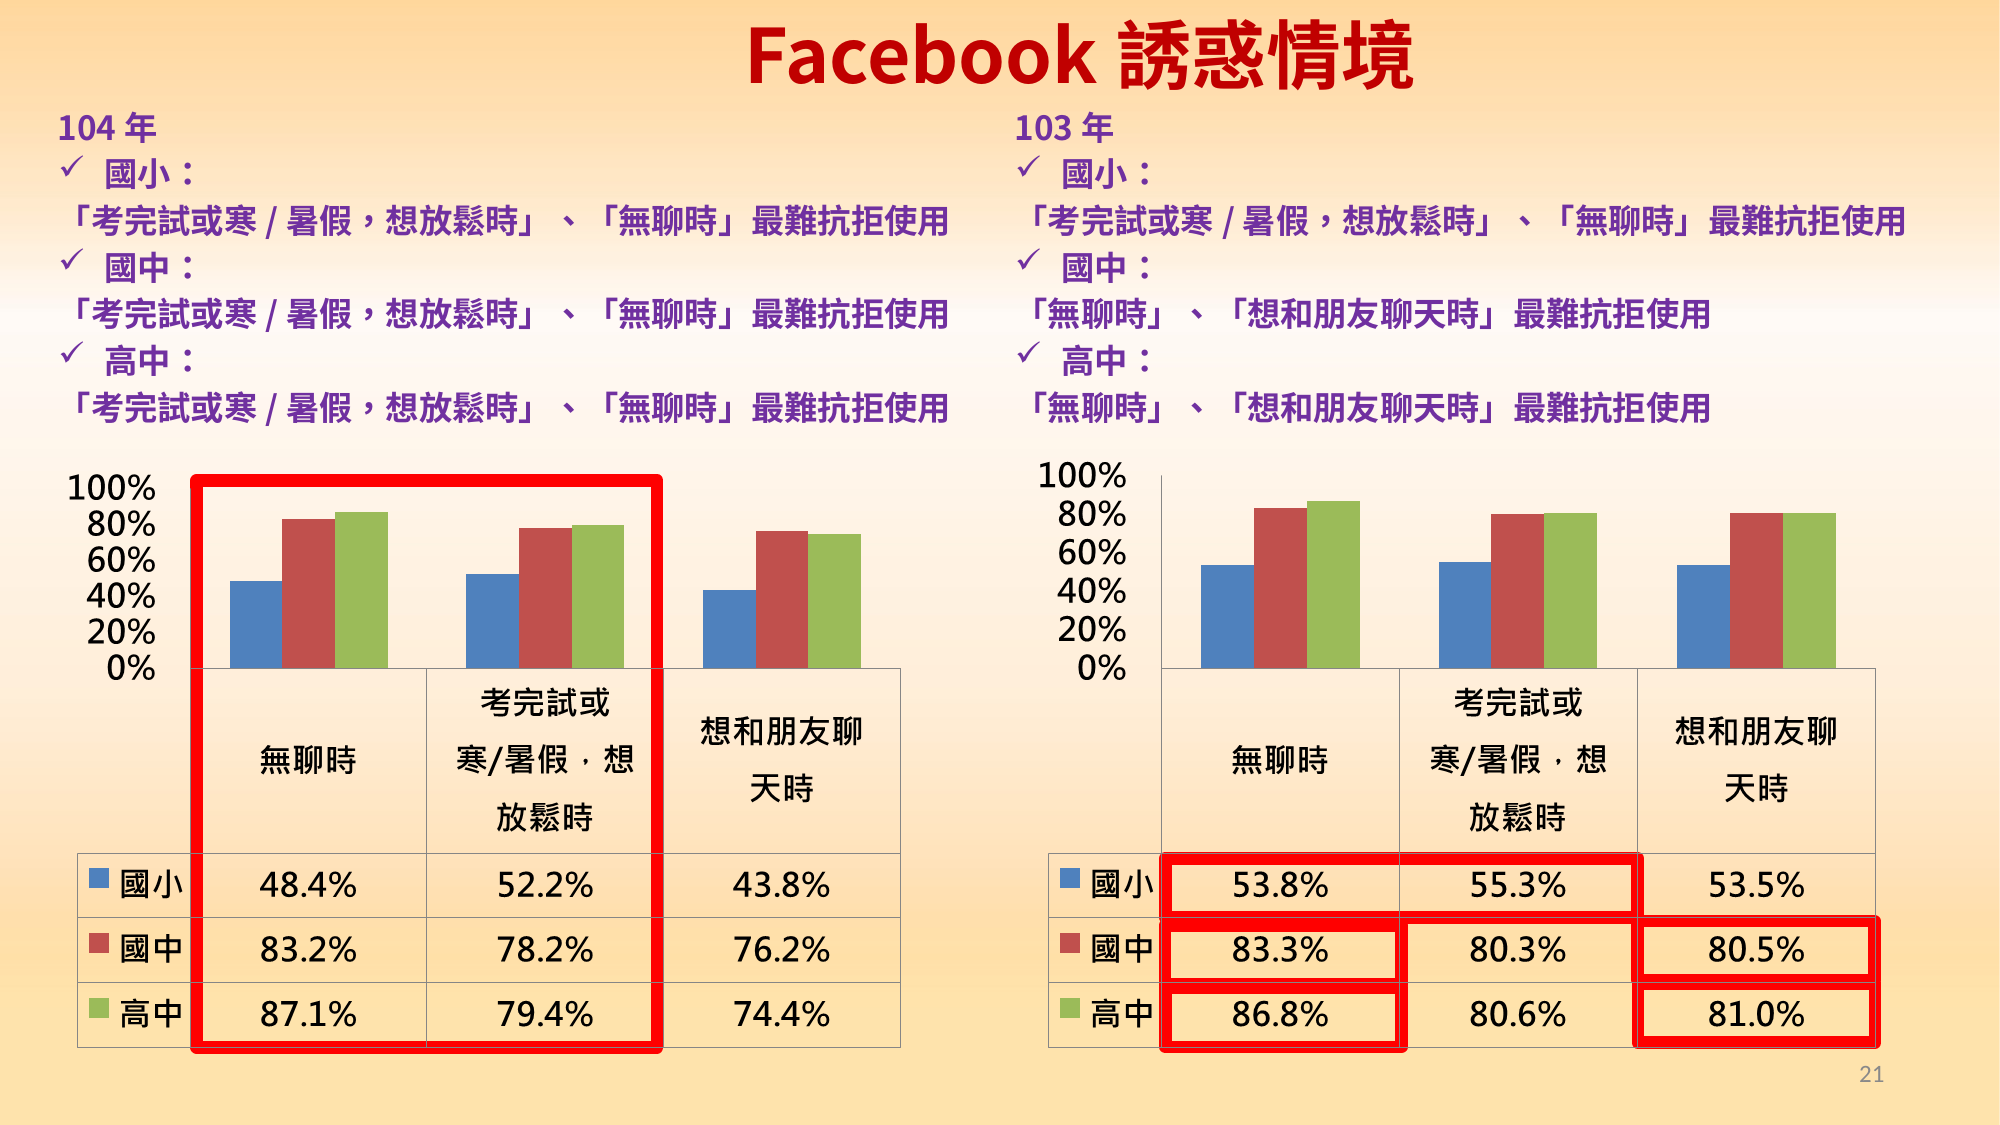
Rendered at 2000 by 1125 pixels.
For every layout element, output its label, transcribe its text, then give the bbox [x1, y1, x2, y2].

chart [34, 448, 933, 1067]
title Facebook誘惑情境 [728, 0, 1434, 108]
picture [0, 0, 2000, 1125]
list 103年 國小： 「考完試或寒/暑假，想放鬆時」、「無聊時」最難抗拒使用 國中： 「無聊時」、「想和朋友聊天時」最難抗拒使用 高中： 「無聊時」、「想和朋友聊天時」最難抗拒使用 [999, 127, 1957, 435]
chart [1900, 435, 1909, 1067]
list 104年 國小： 「考完試或寒/暑假，想放鬆時」、「無聊時」最難抗拒使用 國中： 「考完試或寒/暑假，想放鬆時」、「無聊時」最難抗拒使用 高中： 「考完試或寒/暑假，想放鬆時」、「無聊時」最難抗拒使用 [42, 78, 1043, 435]
slide_number <編號> [1433, 1065, 1900, 1103]
